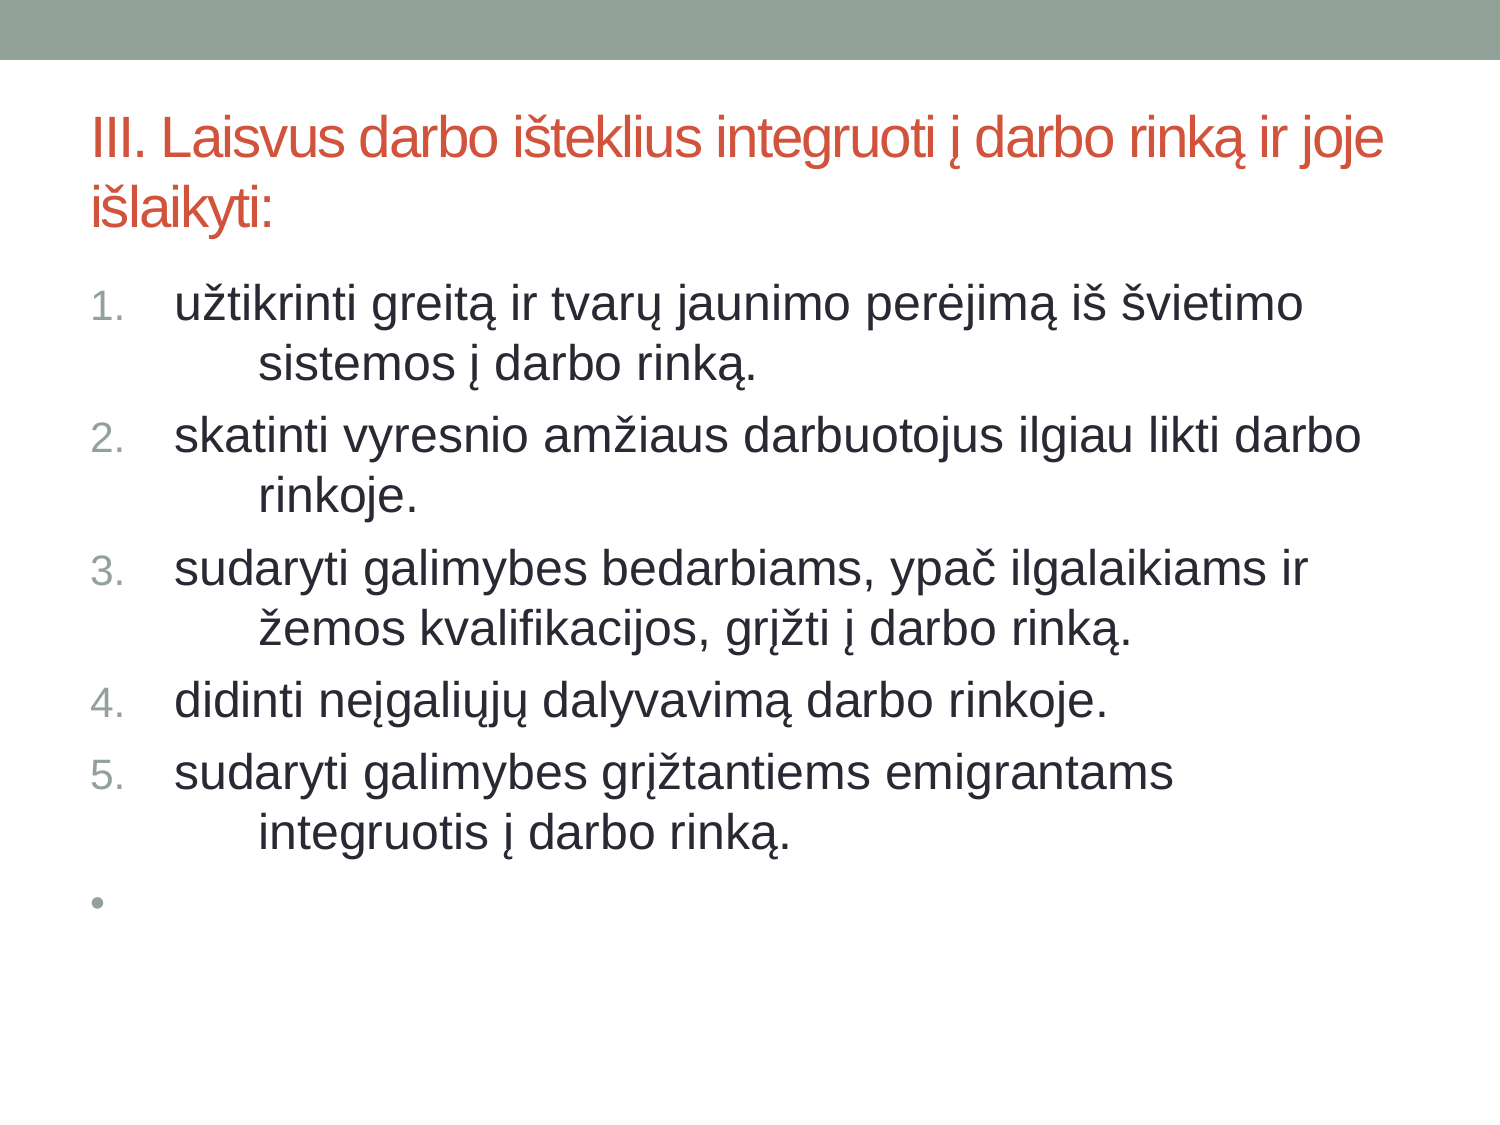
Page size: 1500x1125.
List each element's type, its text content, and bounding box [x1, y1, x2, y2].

list užtikrinti greitą ir tvarų jaunimo perėjimą iš švietimo sistemos į darbo rinką. skatinti vyresnio amžiaus darbuotojus ilgiau likti darbo rinkoje. sudaryti galimybes bedarbiams, ypač ilgalaikiams ir žemos kvalifikacijos, grįžti į darbo rinką. didinti neįgaliųjų dalyvavimą darbo rinkoje. sudaryti galimybes grįžtantiems emigrantams integruotis į darbo rinką. [75, 262, 1426, 1063]
title III. Laisvus darbo išteklius integruoti į darbo rinką ir joje išlaikyti: [75, 87, 1426, 251]
